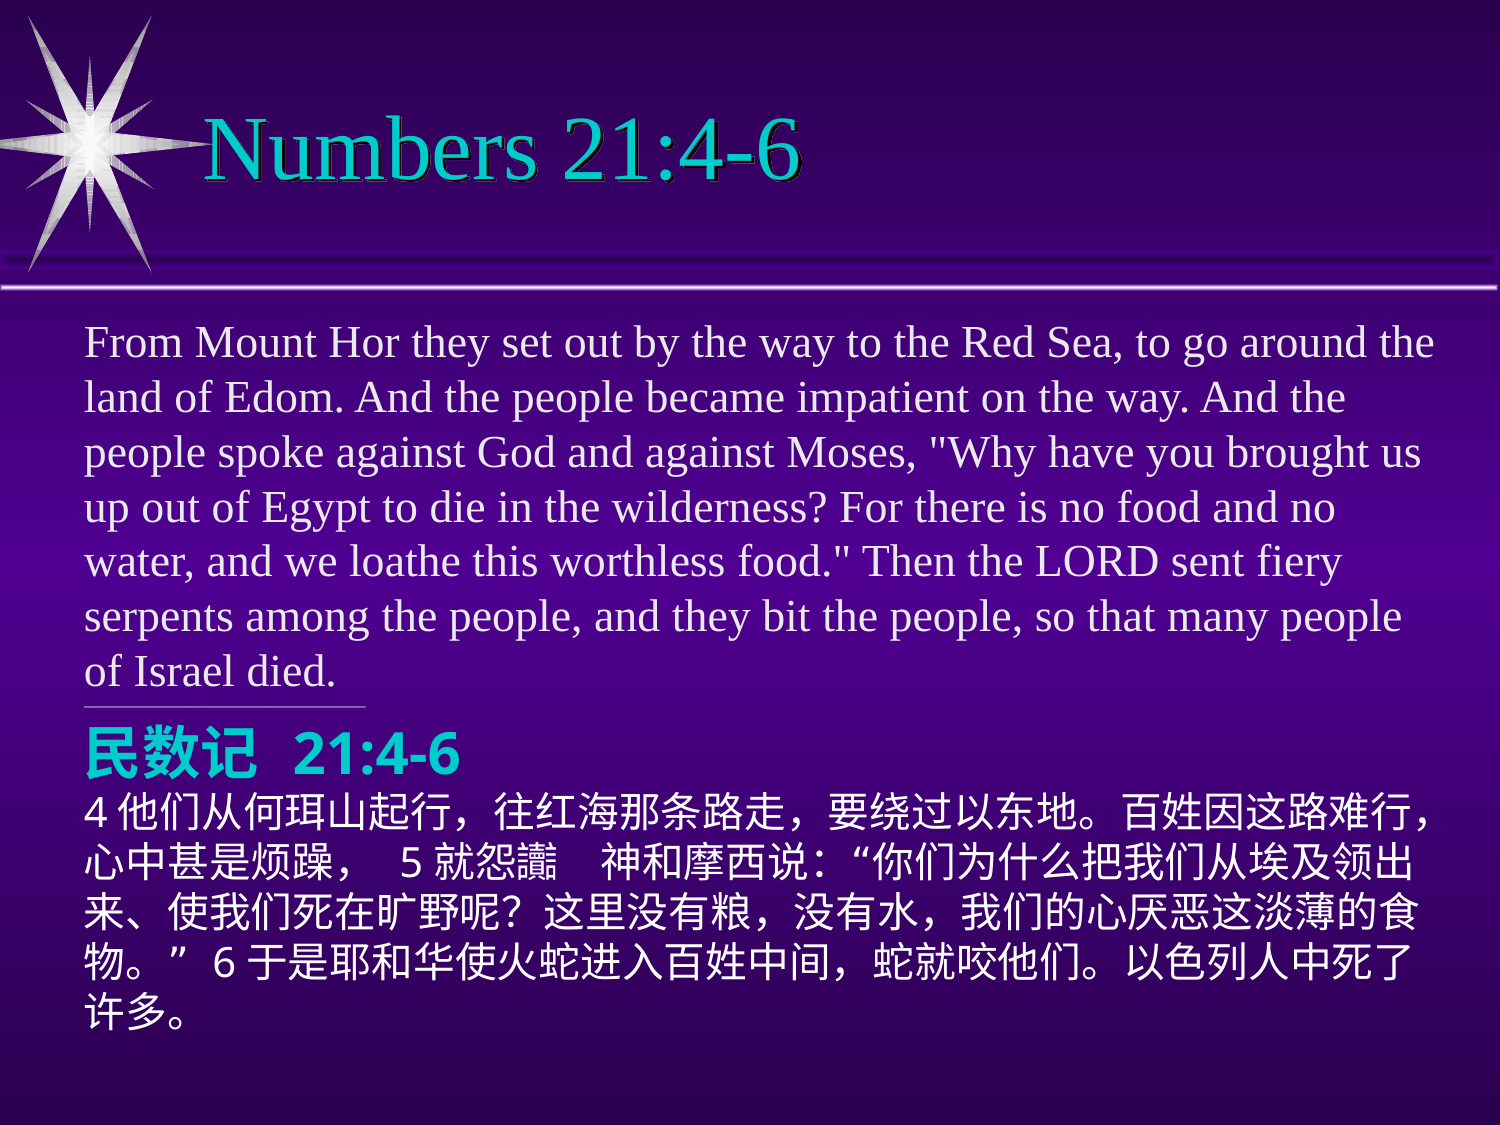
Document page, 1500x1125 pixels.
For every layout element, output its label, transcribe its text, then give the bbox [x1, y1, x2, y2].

text_box From Mount Hor they set out by the way to the Red Sea, to go around the land of Edom. And the people became impatient on the way. And the people spoke against God and against Moses, "Why have you brought us up out of Egypt to die in the wilderness? For there is no food and no water, and we loathe this worthless food." Then the LORD sent fiery serpents among the people, and they bit the people, so that many people of Israel died. ──────────────────────── 民数记 21:4-6 4他们从何珥山起行，往红海那条路走，要绕过以东地。百姓因这路难行，心中甚是烦躁， 5就怨讟 神和摩西说：“你们为什么把我们从埃及领出来、使我们死在旷野呢？这里没有粮，没有水，我们的心厌恶这淡薄的食物。” 6于是耶和华使火蛇进入百姓中间，蛇就咬他们。以色列人中死了许多。 [69, 304, 1463, 1103]
title Numbers 21:4-6 [187, 56, 1463, 244]
